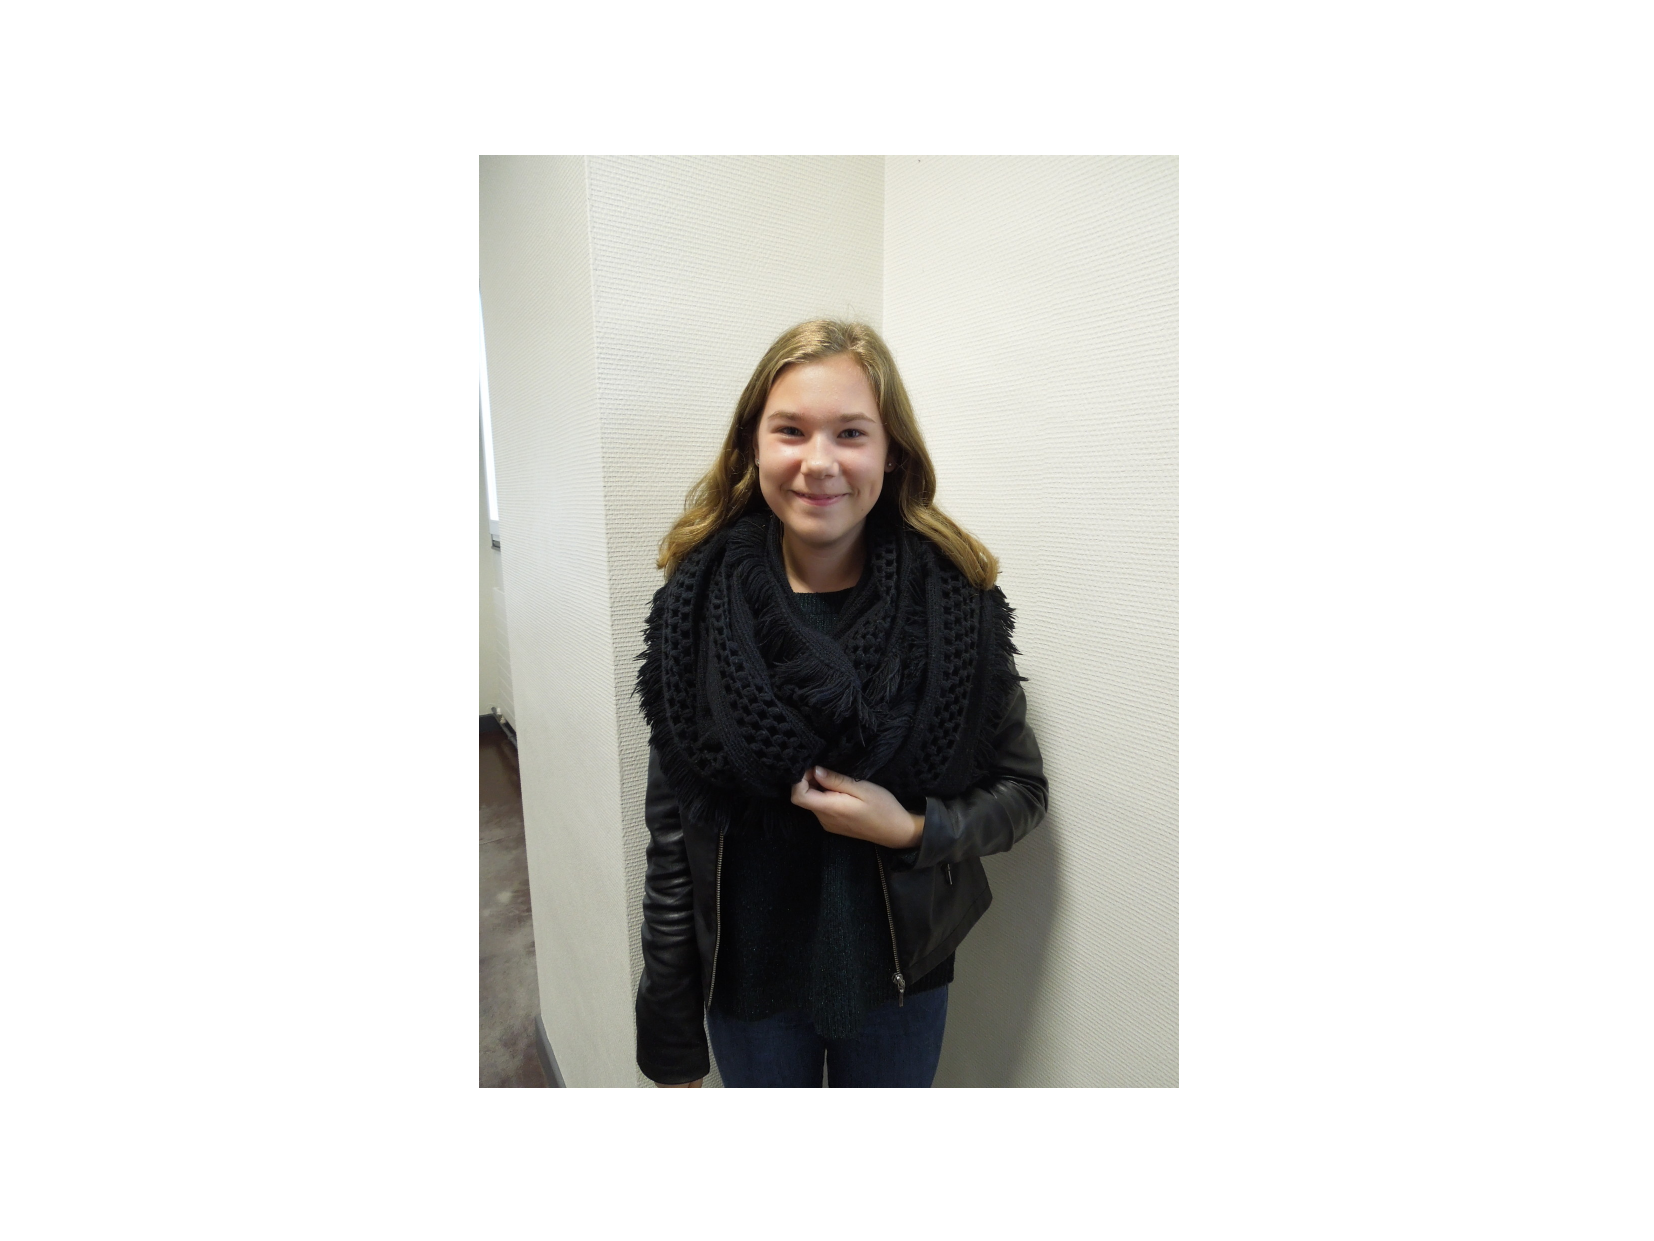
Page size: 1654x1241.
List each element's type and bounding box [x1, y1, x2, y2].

picture [479, 155, 1179, 1088]
